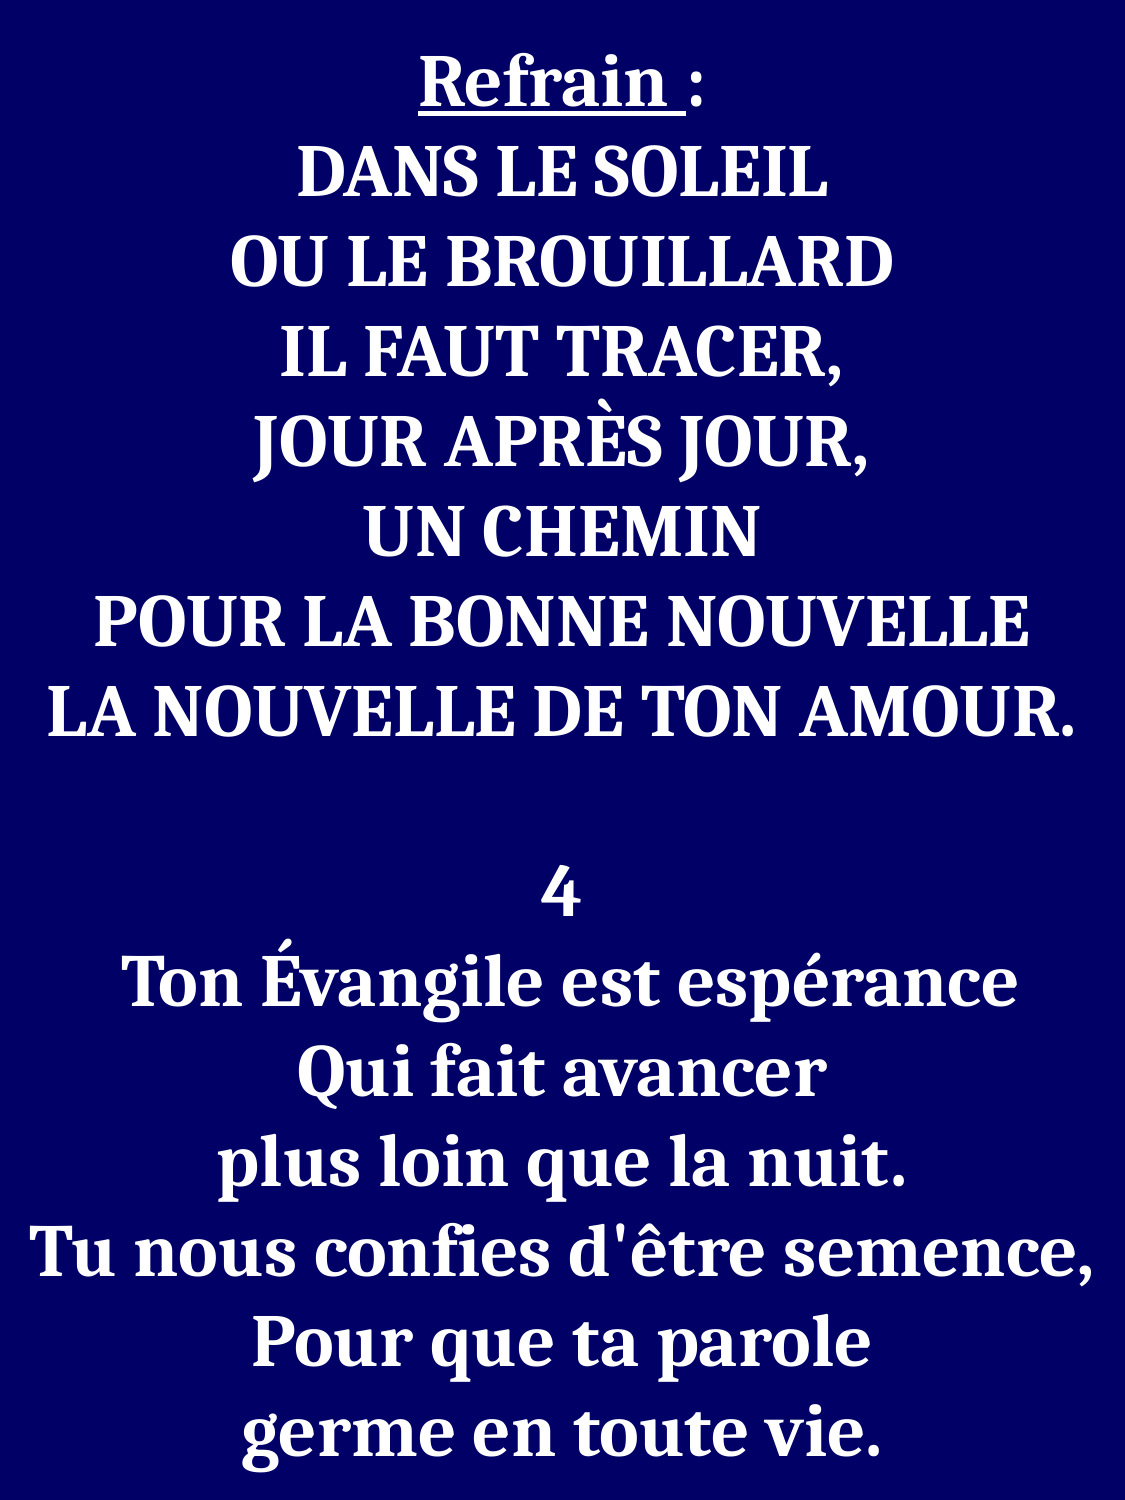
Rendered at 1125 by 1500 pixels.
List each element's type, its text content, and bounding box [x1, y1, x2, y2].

text_box Refrain : DANS LE SOLEIL OU LE BROUILLARD IL FAUT TRACER, JOUR APRÈS JOUR, UN CHEMIN POUR LA BONNE NOUVELLE LA NOUVELLE DE TON AMOUR. 4 Ton Évangile est espérance Qui fait avancer plus loin que la nuit. Tu nous confies d'être semence, Pour que ta parole germe en toute vie. [0, 23, 1125, 1478]
